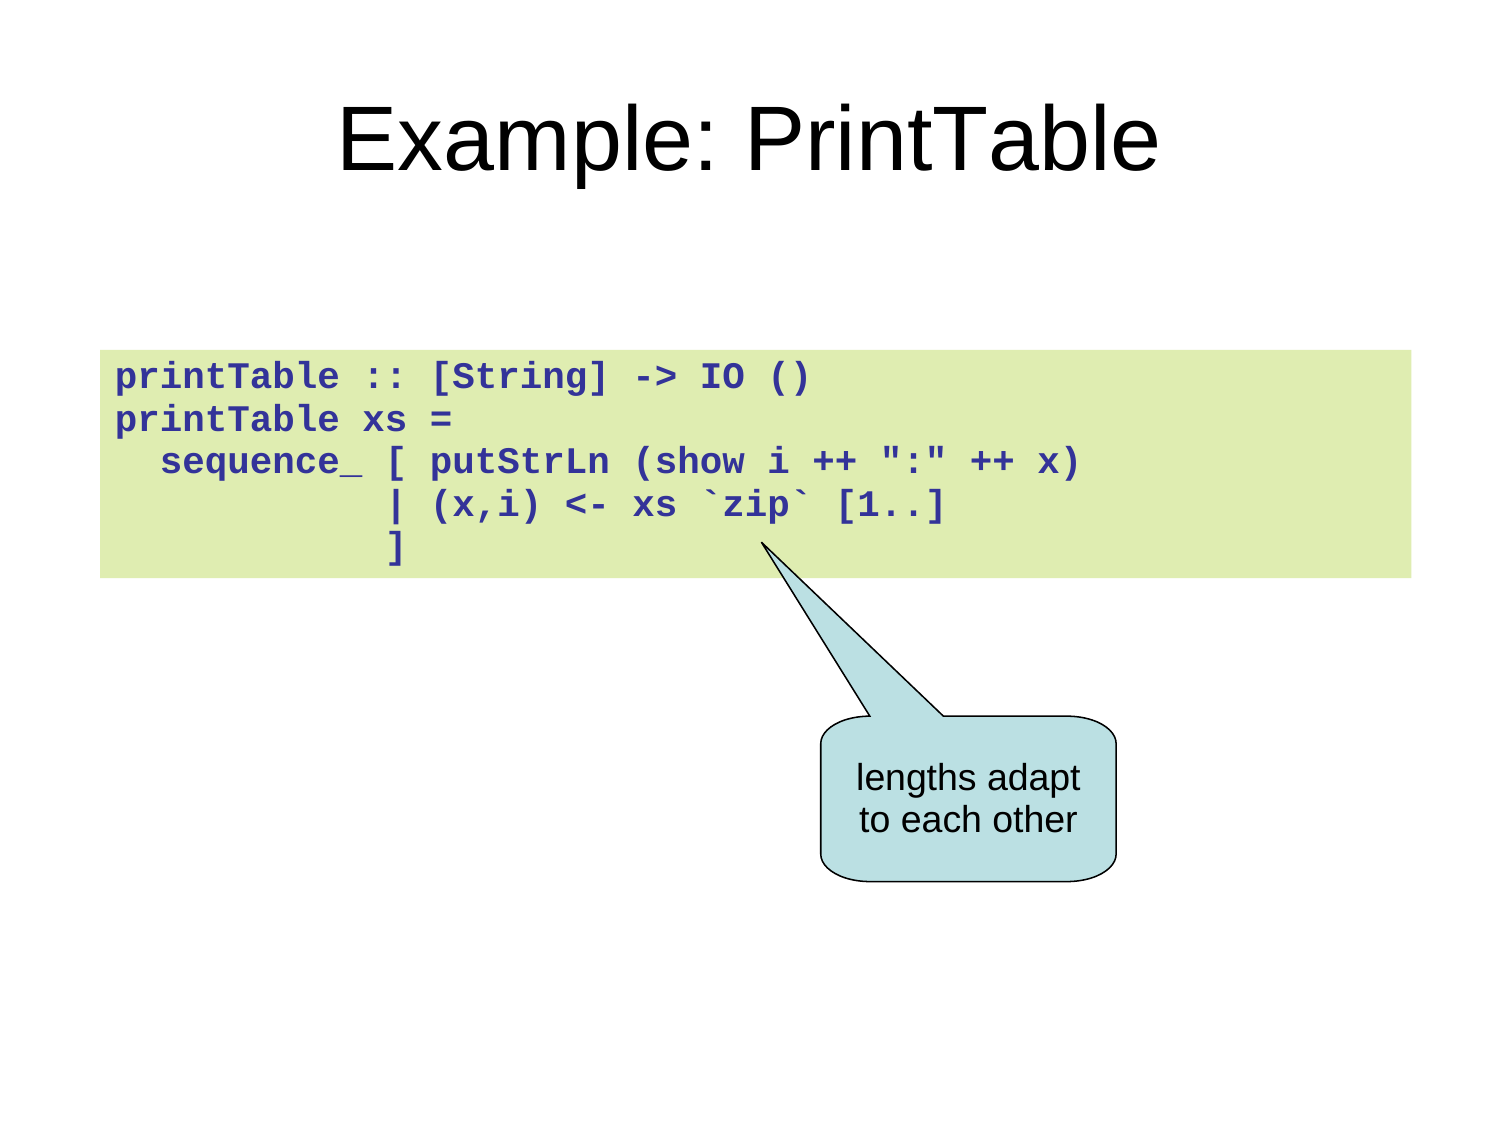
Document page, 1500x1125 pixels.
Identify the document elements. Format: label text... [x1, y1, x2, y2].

text_box printTable :: [String] -> IO () printTable xs = sequence_ [ putStrLn (show i ++ ":" ++ x) | (x,i) <- xs `zip` [1..] ] [100, 349, 1412, 579]
title Example: PrintTable [75, 45, 1426, 233]
text_box lengths adapt to each other [761, 542, 1117, 882]
